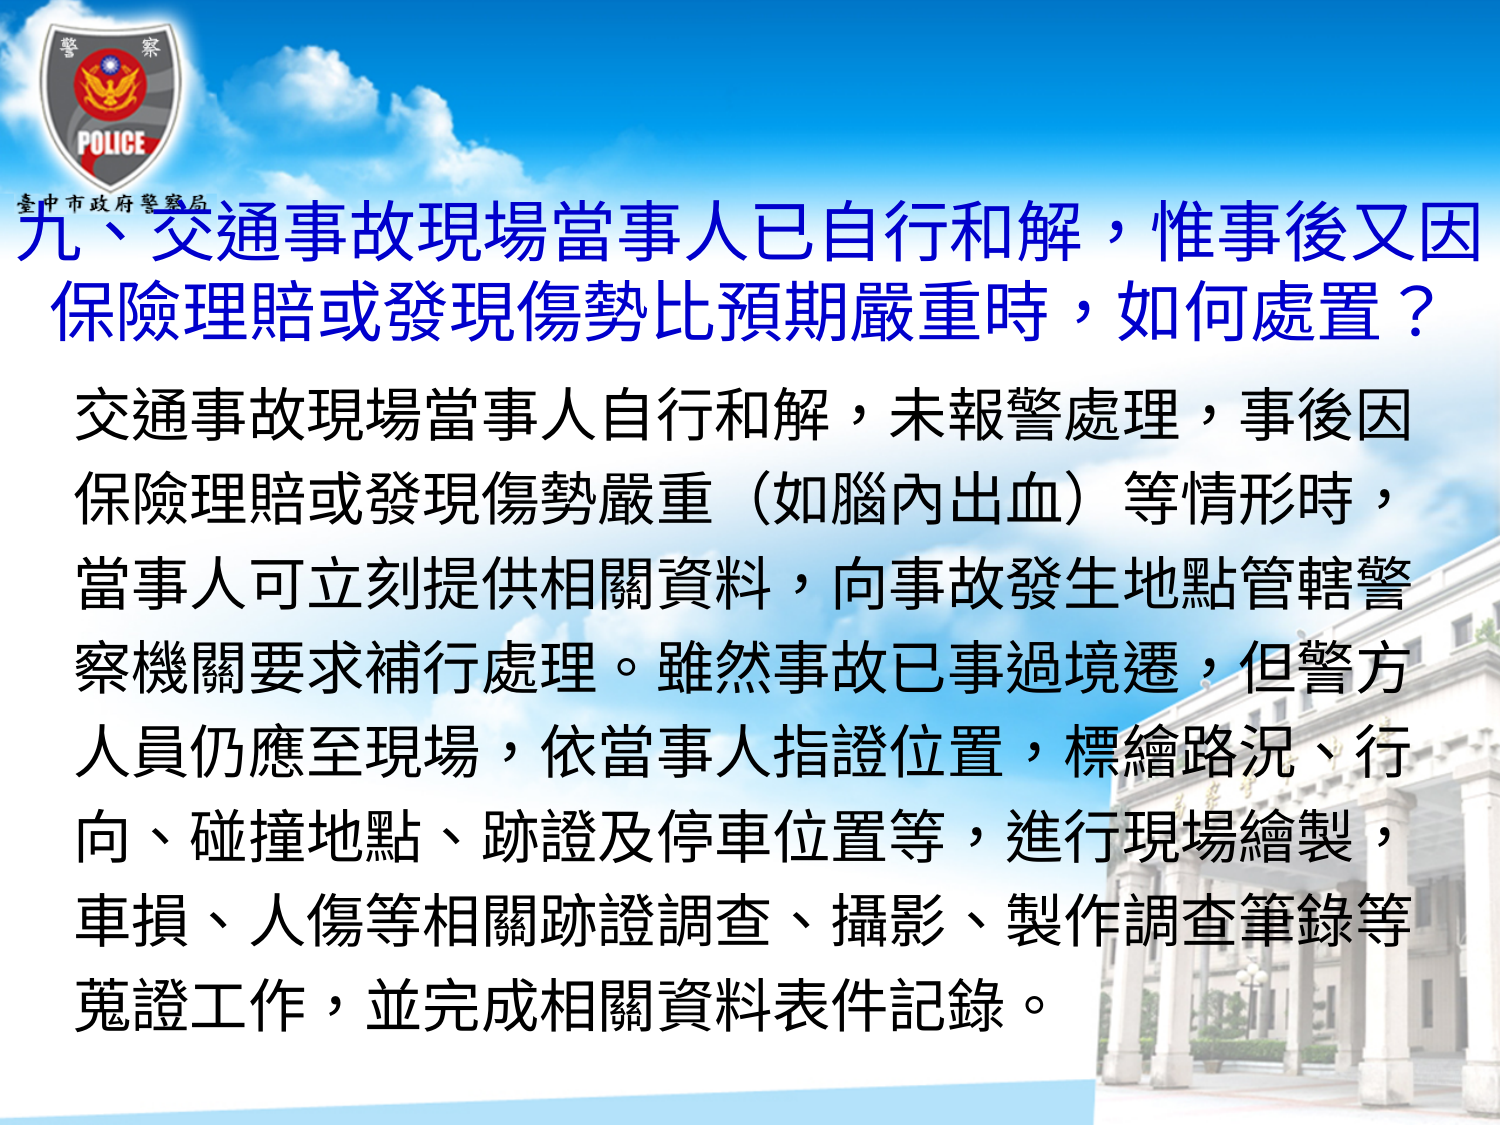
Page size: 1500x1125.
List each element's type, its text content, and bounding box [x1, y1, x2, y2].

picture [0, 364, 1500, 1125]
list 交通事故現場當事人自行和解，未報警處理，事後因 保險理賠或發現傷勢嚴重（如腦內出血）等情形時， 當事人可立刻提供相關資料，向事故發生地點管轄警 察機關要求補行處理。雖然事故已事過境遷，但警方 人員仍應至現場，依當事人指證位置，標繪路況、行 向、碰撞地點、跡證及停車位置等，進行現場繪製， 車損、人傷等相關跡證調查、攝影、製作調查筆錄等 蒐證工作，並完成相關資料表件記錄。 [58, 370, 1454, 1114]
picture [0, 0, 1500, 175]
title 九、交通事故現場當事人已自行和解，惟事後又因保險理賠或發現傷勢比預期嚴重時，如何處置？ [0, 175, 1500, 364]
